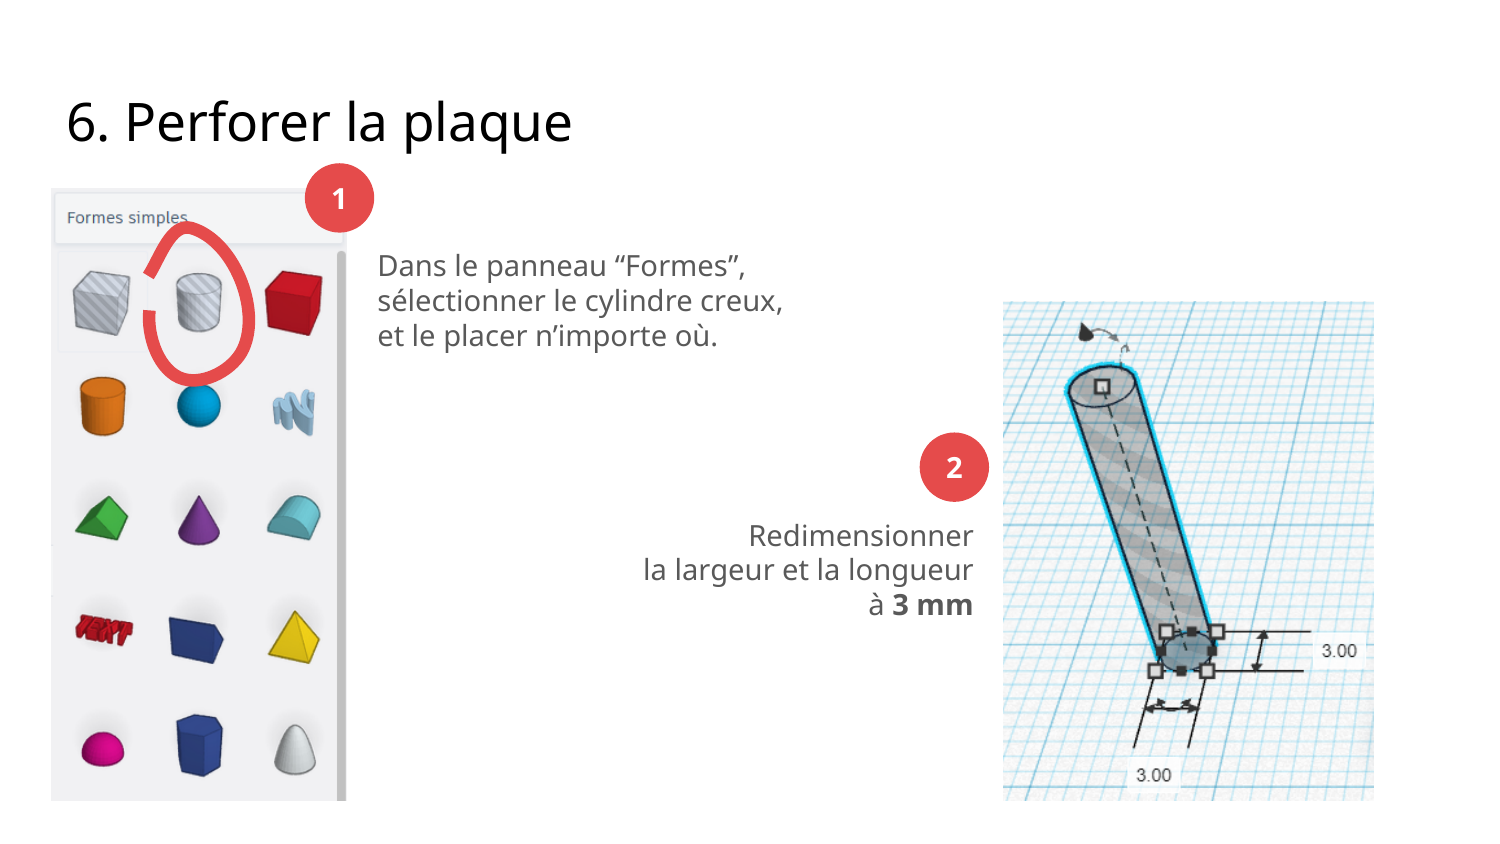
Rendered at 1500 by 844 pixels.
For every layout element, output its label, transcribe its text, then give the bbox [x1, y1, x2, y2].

text_box Dans le panneau “Formes”, sélectionner le cylindre creux, et le placer n’importe où. [362, 232, 1231, 368]
picture [1003, 301, 1374, 801]
text_box Redimensionner la largeur et la longueur à 3 mm [618, 501, 989, 637]
text_box 2 [919, 432, 990, 502]
picture [51, 188, 347, 801]
text_box 1 [304, 163, 375, 233]
title 6. Perforer la plaque [51, 72, 1449, 167]
